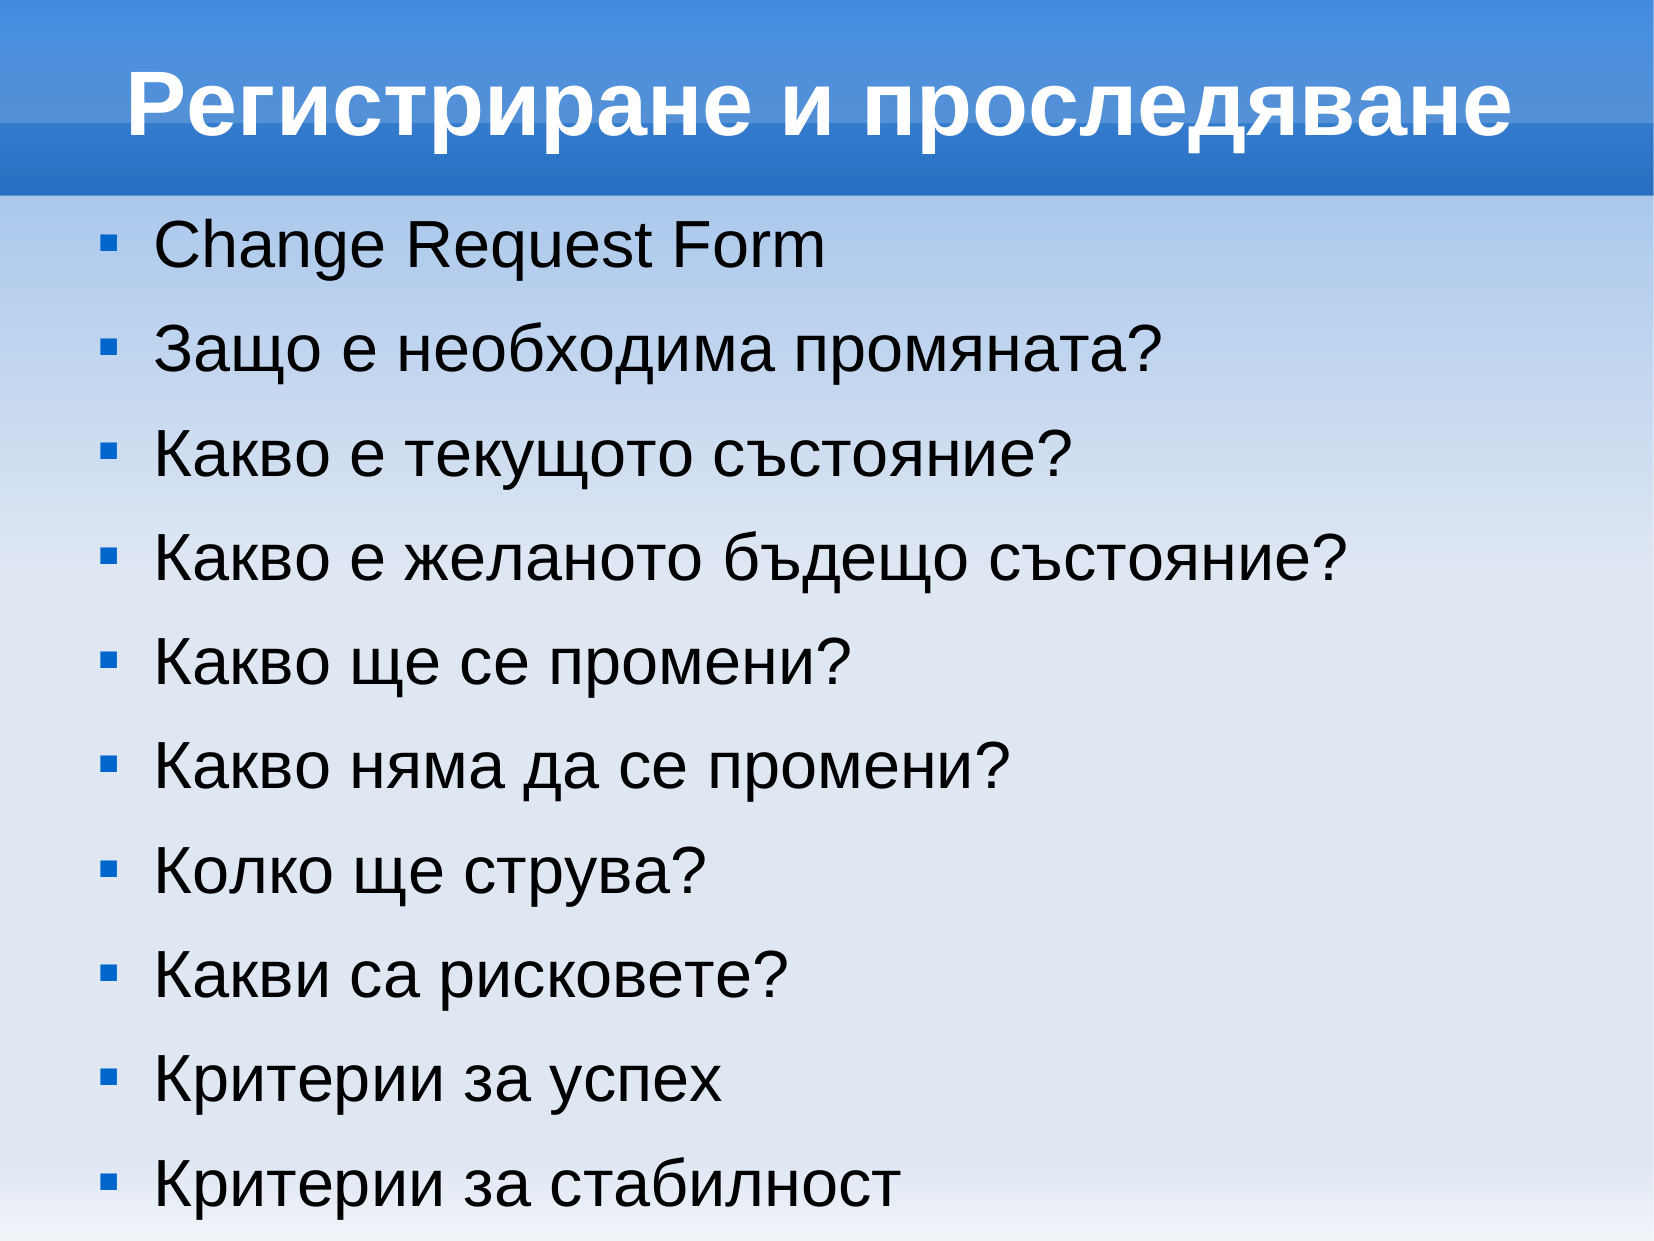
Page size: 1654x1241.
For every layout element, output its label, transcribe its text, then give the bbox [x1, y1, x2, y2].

title Регистриране и проследяване [76, 0, 1565, 208]
picture [0, 0, 1654, 1241]
list Change Request Form Защо е необходима промяната? Какво е текущото състояние? Какво е желаното бъдещо състояние? Какво ще се промени? Какво няма да се промени? Колко ще струва? Какви са рисковете? Критерии за успех Критерии за стабилност [82, 207, 1571, 1221]
